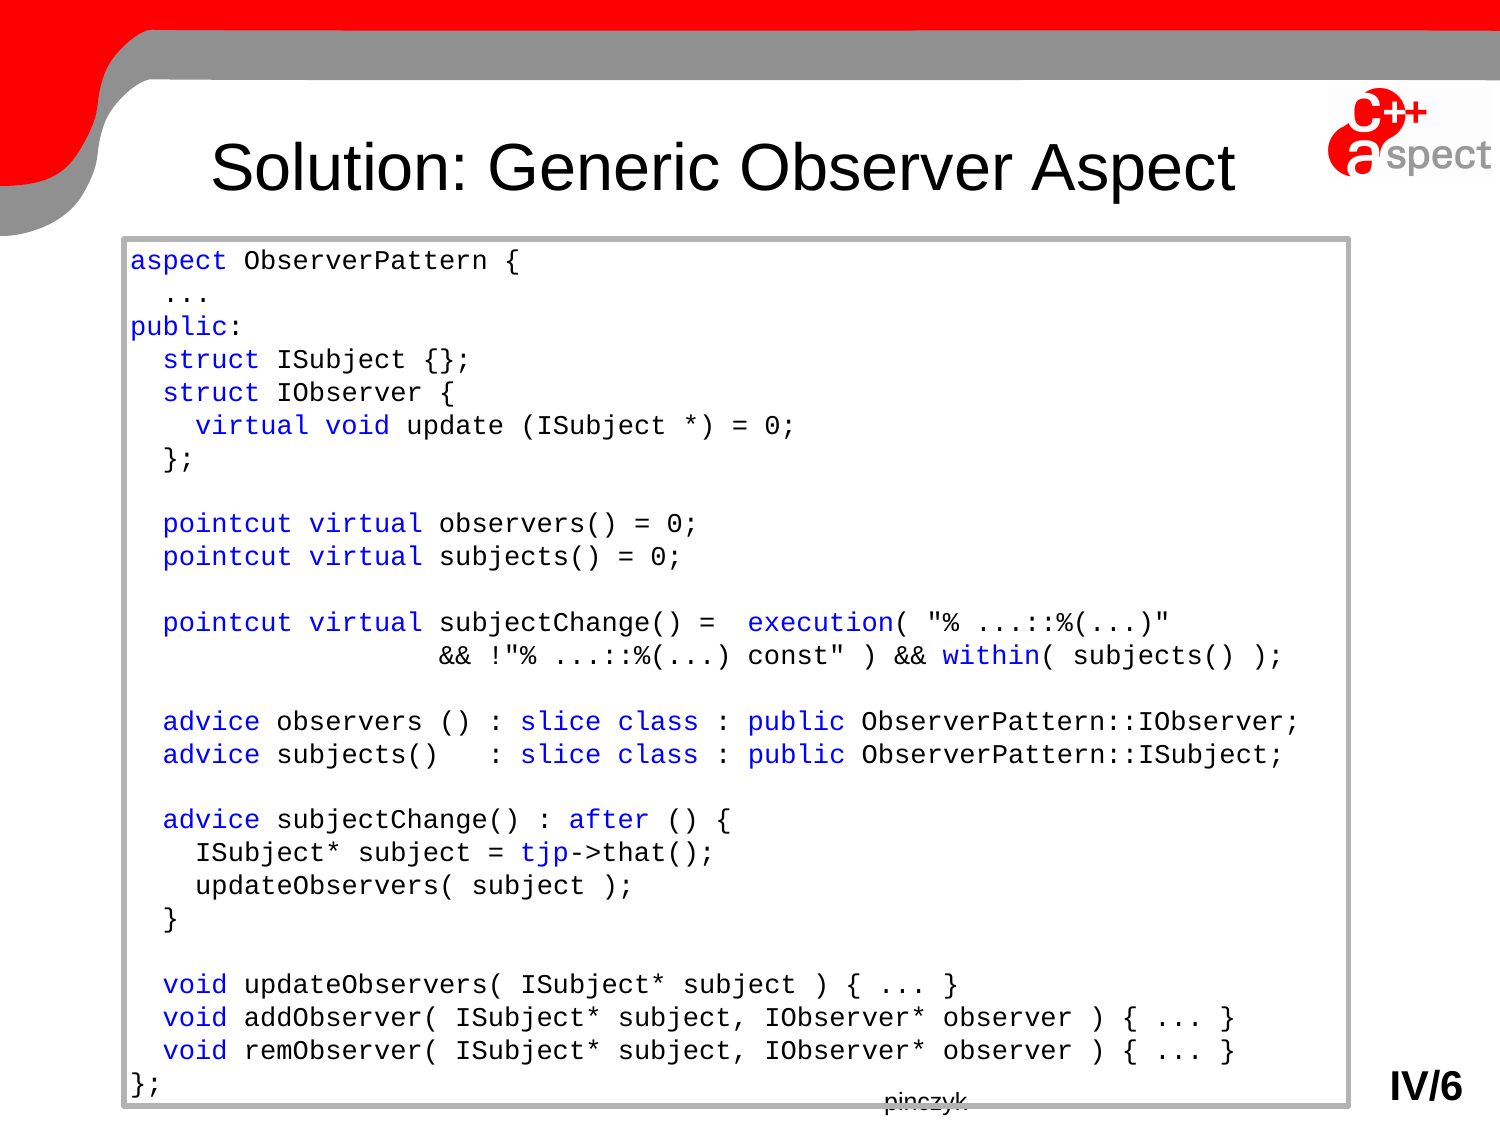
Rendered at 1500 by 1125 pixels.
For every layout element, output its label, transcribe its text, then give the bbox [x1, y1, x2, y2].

text_box [0, 1036, 883, 1125]
text_box aspect ObserverPattern { ... public: struct ISubject {}; struct IObserver { virtual void update (ISubject *) = 0; }; pointcut virtual observers() = 0; pointcut virtual subjects() = 0; pointcut virtual subjectChange() = execution( "% ...::%(...)" && !"% ...::%(...) const" ) && within( subjects() ); advice observers () : slice class : public ObserverPattern::IObserver; advice subjects() : slice class : public ObserverPattern::ISubject; advice subjectChange() : after () { ISubject* subject = tjp->that(); updateObservers( subject ); } void updateObservers( ISubject* subject ) { ... } void addObserver( ISubject* subject, IObserver* observer ) { ... } void remObserver( ISubject* subject, IObserver* observer ) { ... } }; [124, 238, 1349, 1104]
title Solution: Generic Observer Aspect [87, 60, 1360, 268]
